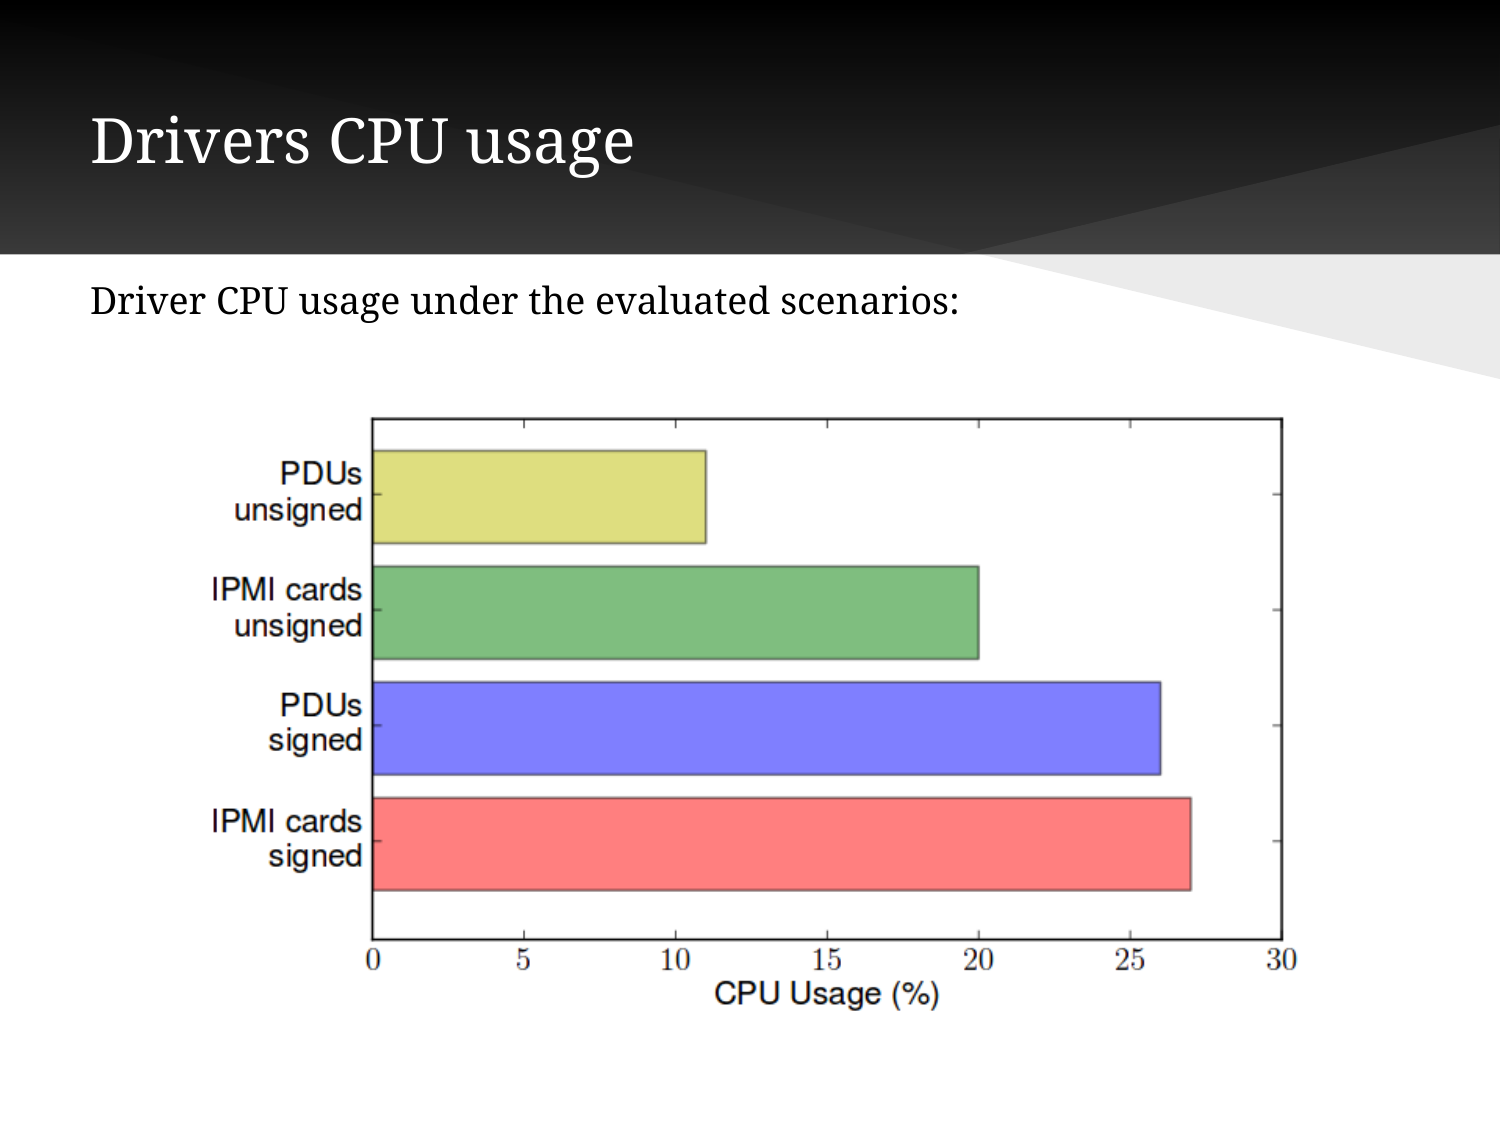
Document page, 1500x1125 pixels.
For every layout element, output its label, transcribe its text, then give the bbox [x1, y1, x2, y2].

title Drivers CPU usage [75, 45, 1425, 233]
list Driver CPU usage under the evaluated scenarios: [75, 262, 1425, 1078]
picture [167, 394, 1332, 1036]
